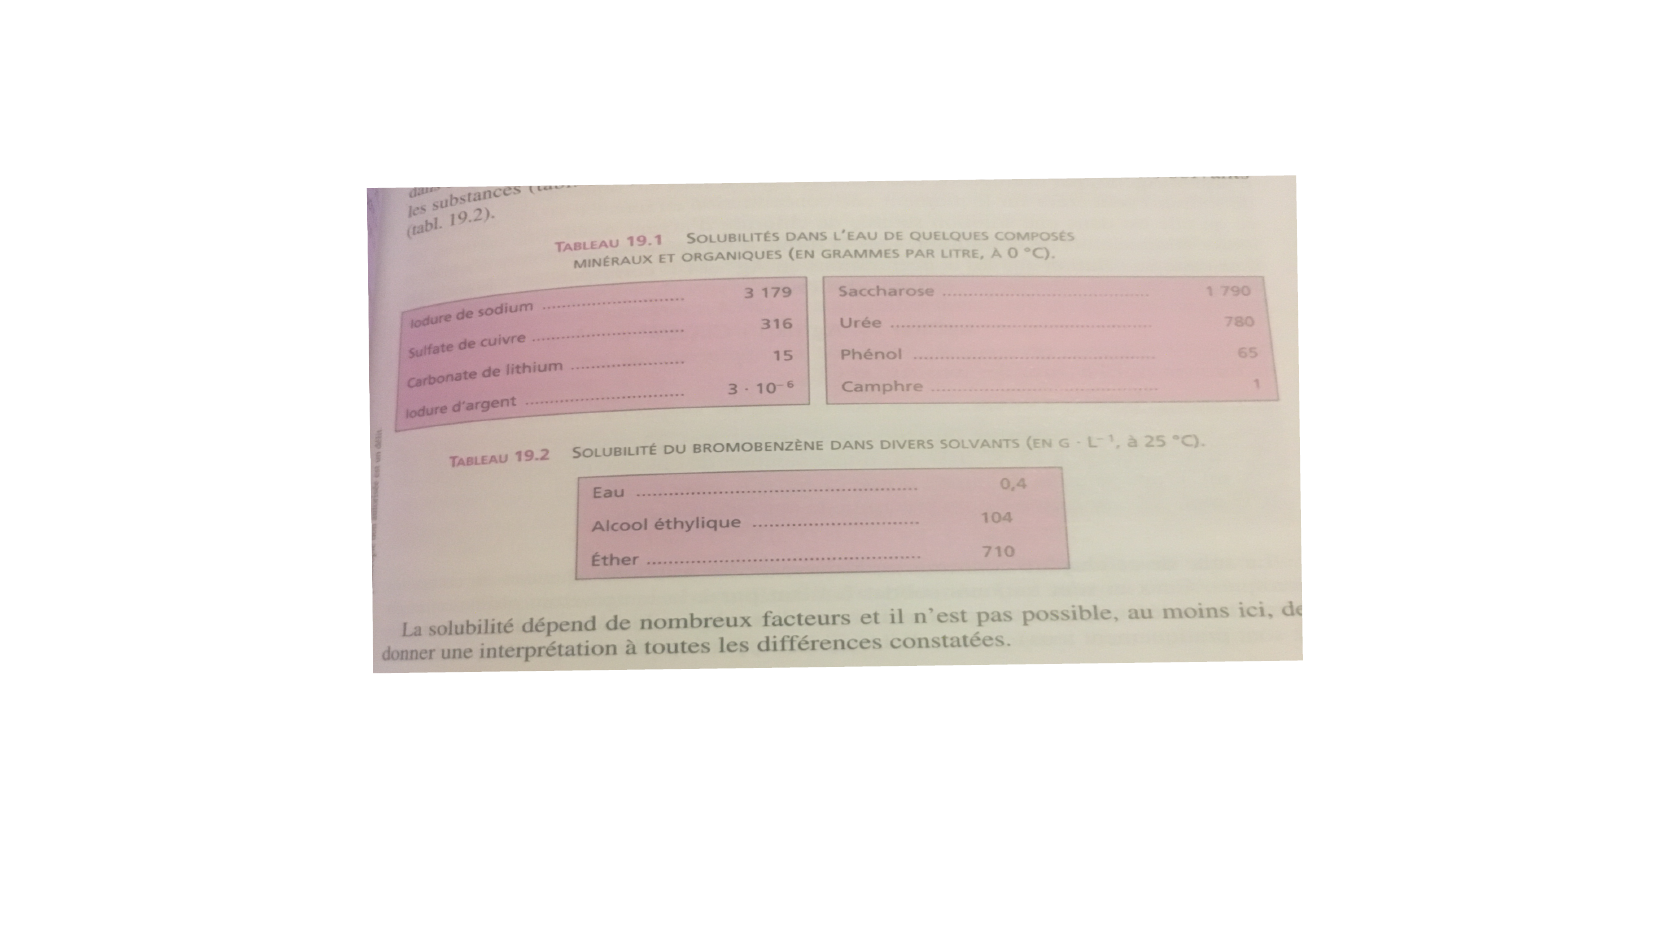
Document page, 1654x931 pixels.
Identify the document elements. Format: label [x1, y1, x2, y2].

picture [366, 175, 1303, 674]
